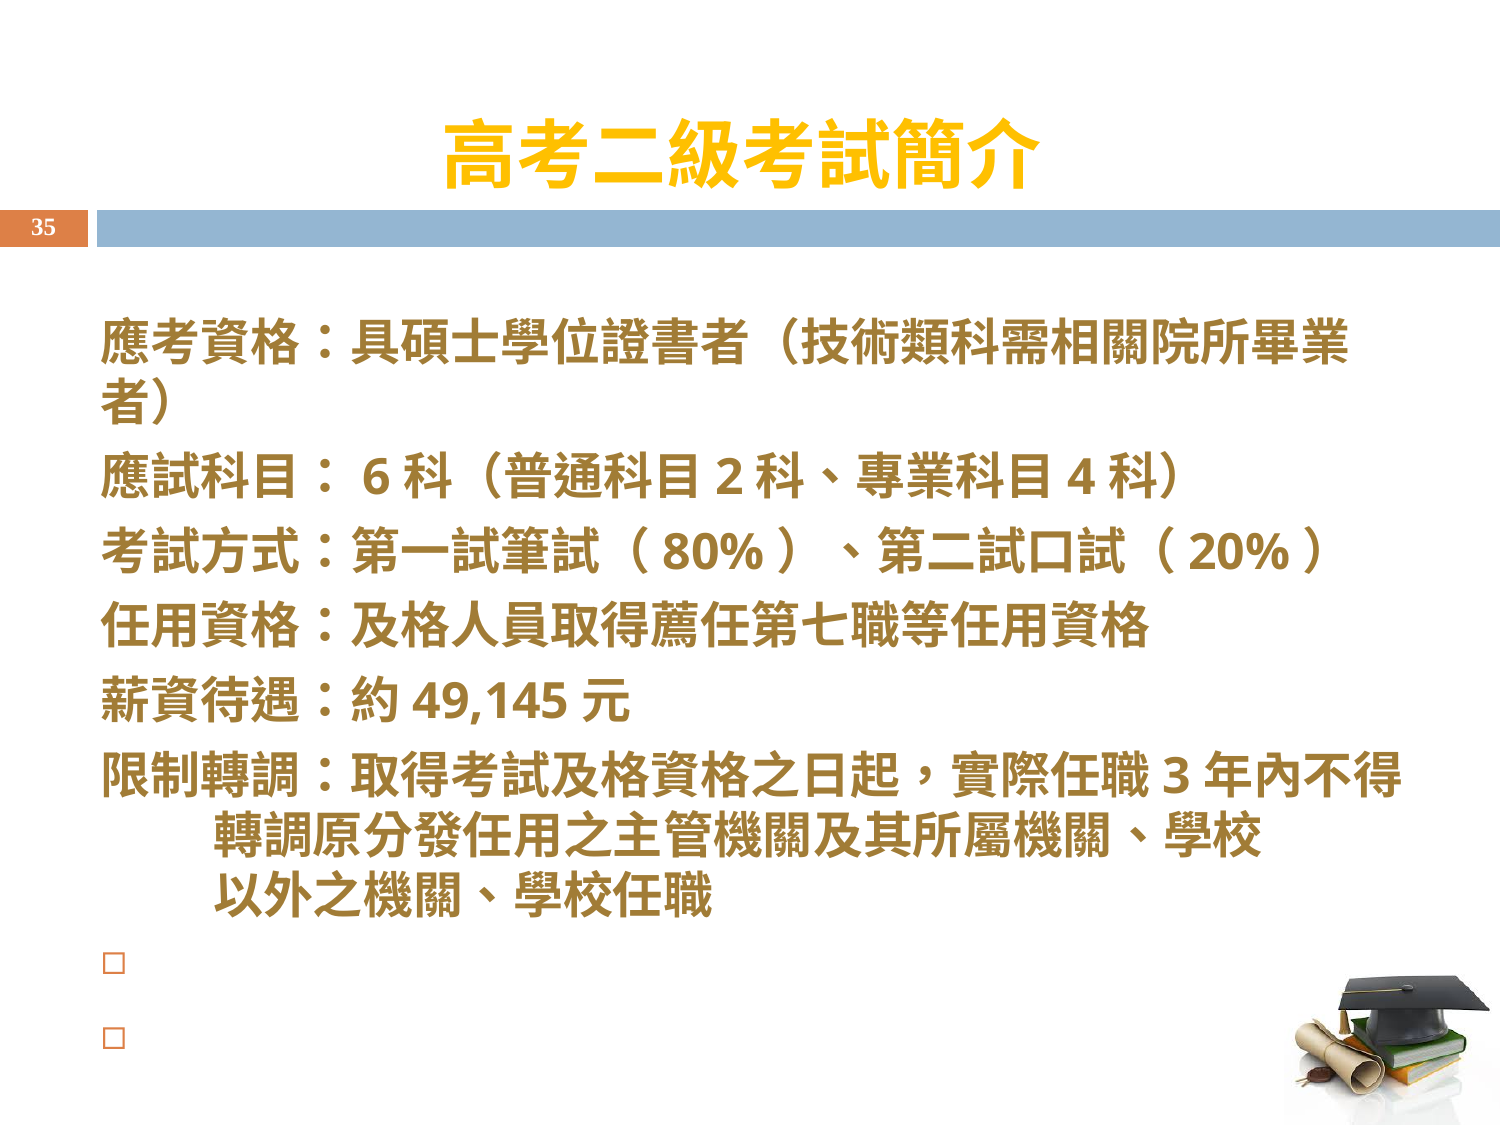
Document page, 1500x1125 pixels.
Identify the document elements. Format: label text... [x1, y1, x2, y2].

list 應考資格：具碩士學位證書者（技術類科需相關院所畢業者） 應試科目：6科（普通科目2科、專業科目4科） 考試方式：第一試筆試（80%）、第二試口試（20%） 任用資格：及格人員取得薦任第七職等任用資格 薪資待遇：約49,145元 限制轉調：取得考試及格資格之日起，實際任職3年內不得 轉調原分發任用之主管機關及其所屬機關、學校 以外之機關、學校任職 [85, 302, 1424, 1041]
text_box 34 [0, 208, 88, 249]
title 高考二級考試簡介 [426, 54, 1500, 250]
picture [1284, 960, 1500, 1125]
